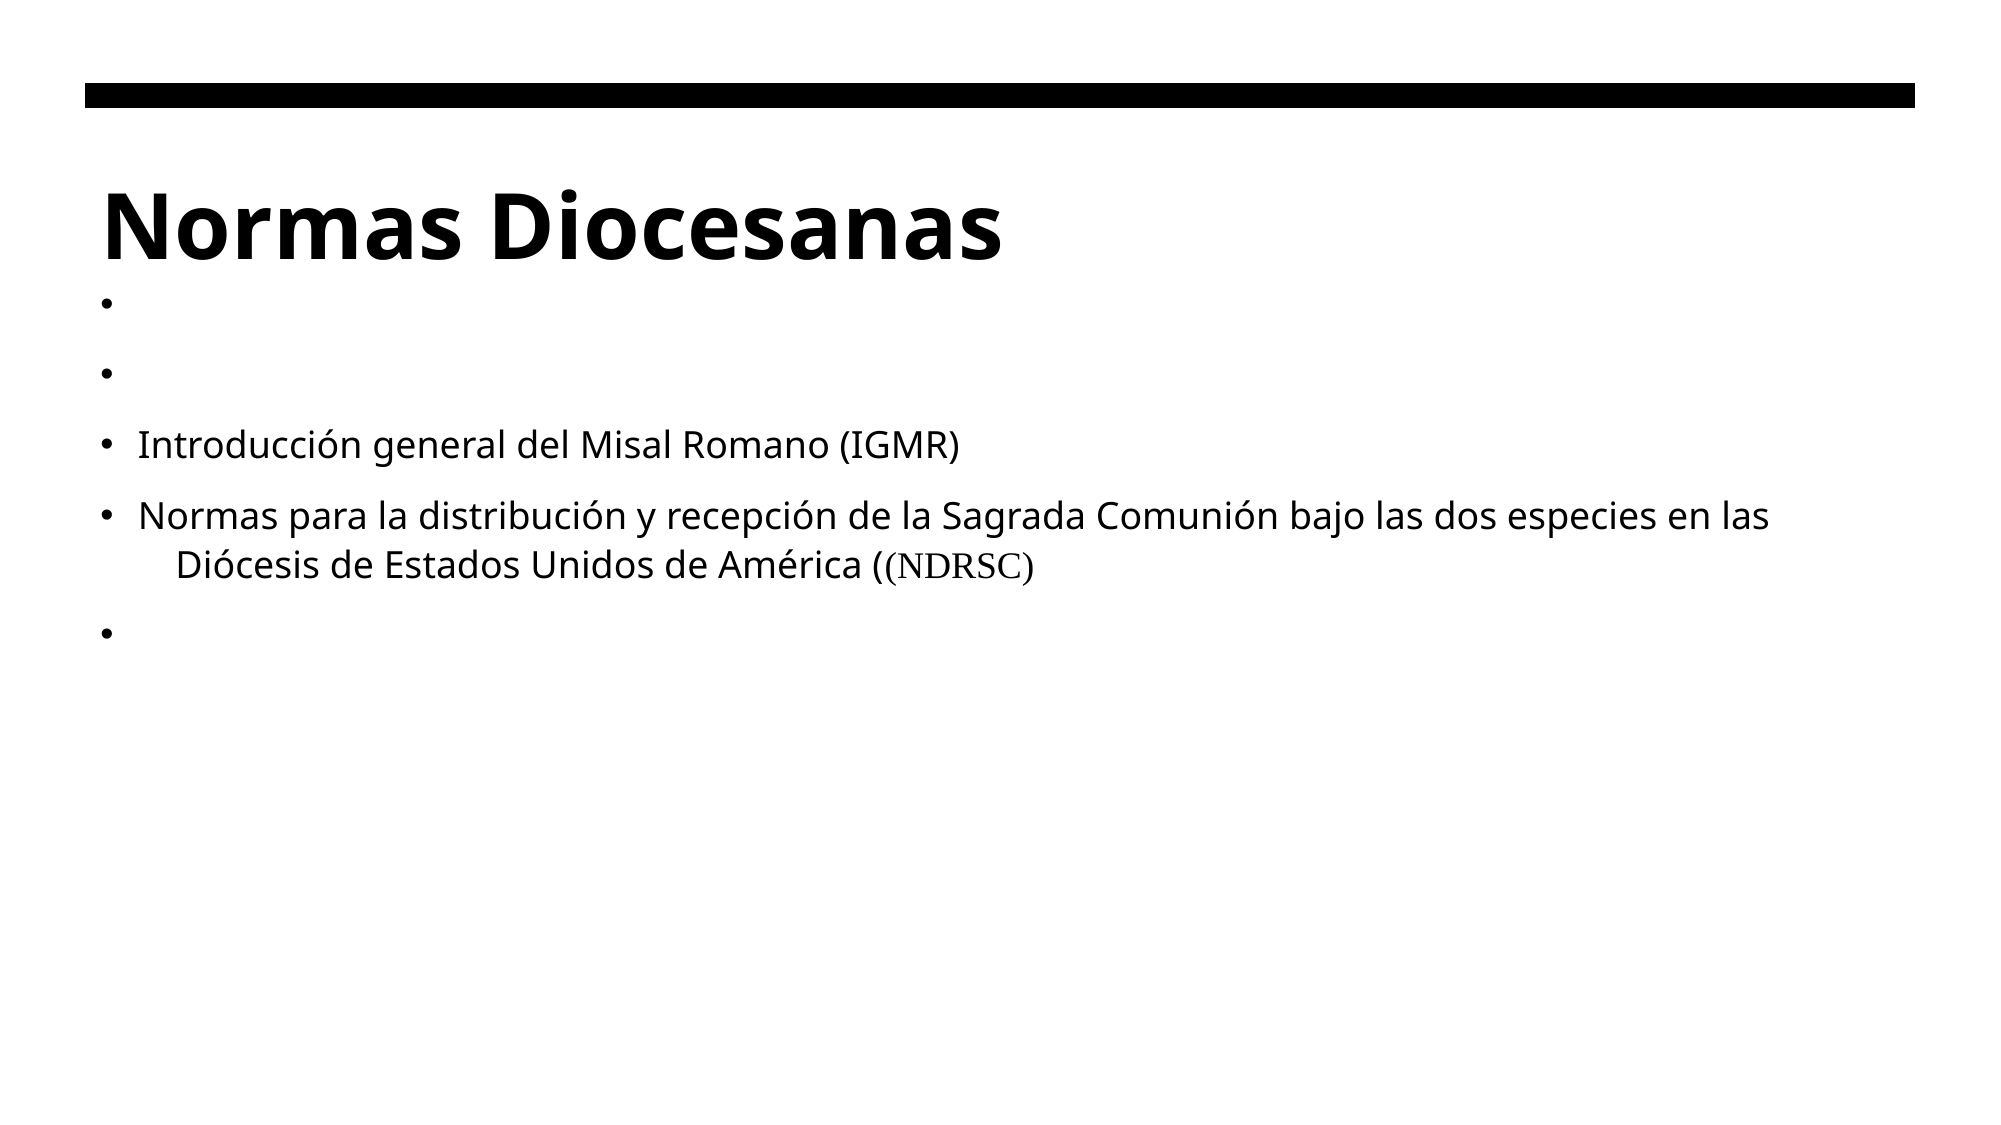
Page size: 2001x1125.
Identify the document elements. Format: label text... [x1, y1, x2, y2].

list Introducción general del Misal Romano (IGMR) Normas para la distribución y recepción de la Sagrada Comunión bajo las dos especies en las Diócesis de Estados Unidos de América ((NDRSC) [85, 273, 1916, 1037]
title Normas Diocesanas [85, 160, 1916, 273]
